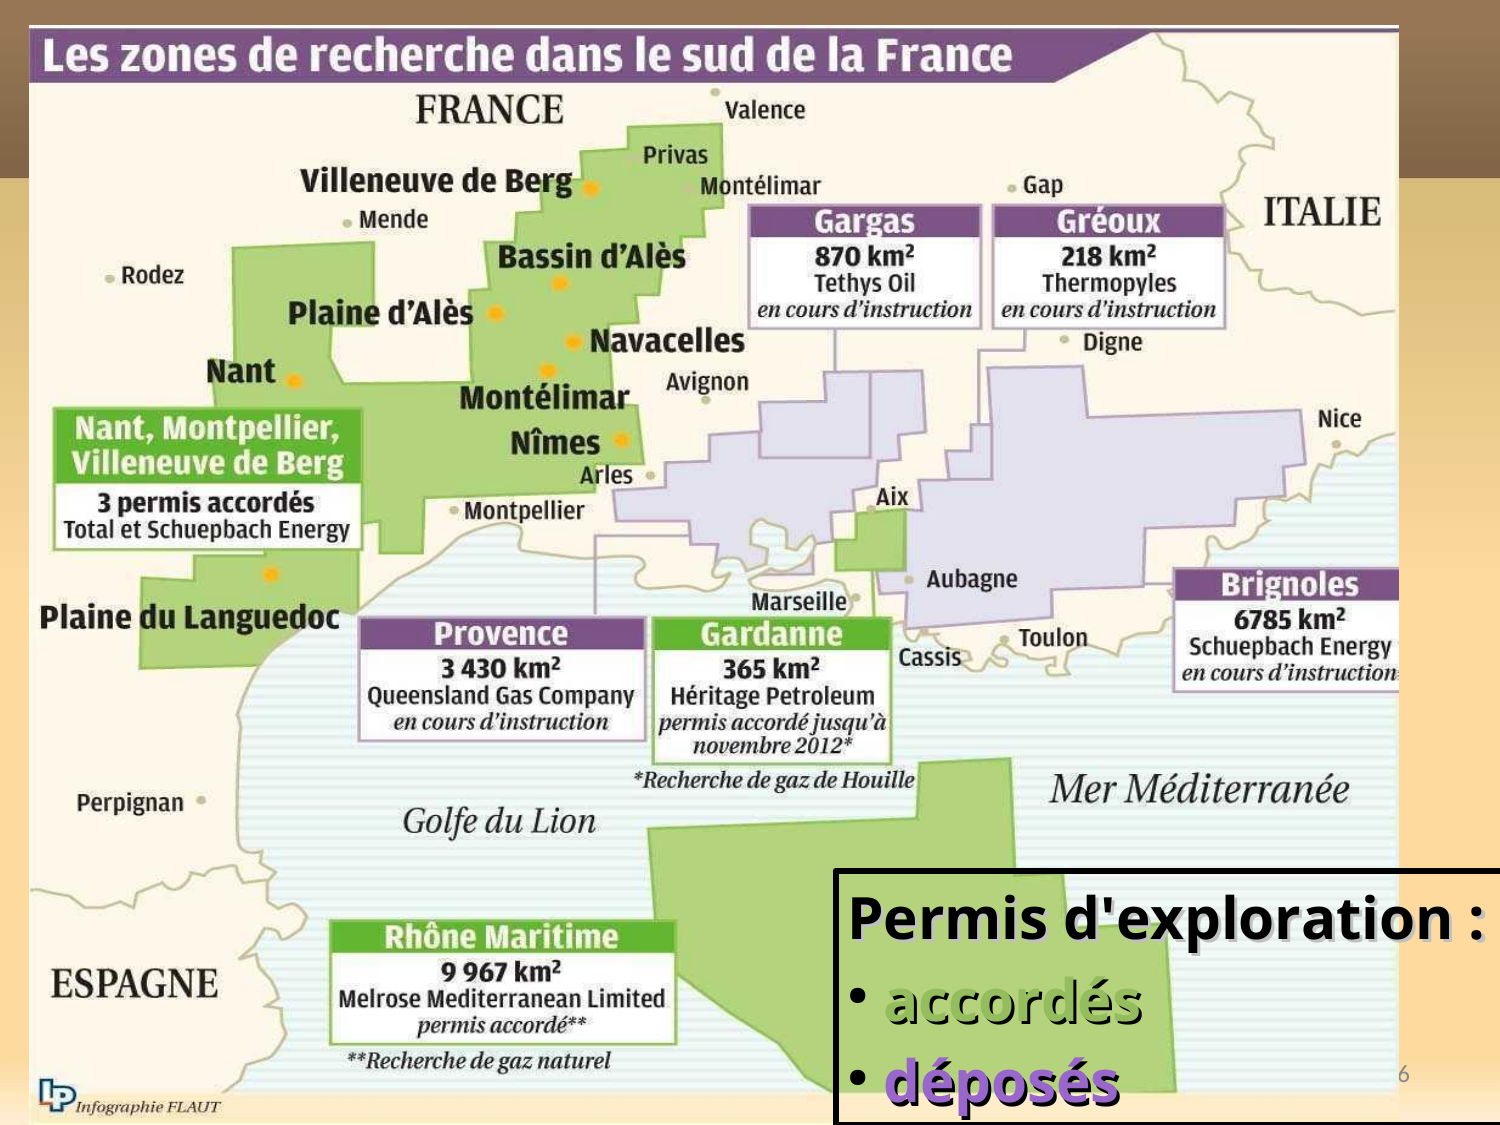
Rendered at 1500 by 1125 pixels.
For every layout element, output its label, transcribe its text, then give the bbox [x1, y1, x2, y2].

picture [0, 0, 1500, 1125]
picture [839, 874, 856, 1122]
text_box Permis d'exploration : accordés déposés [856, 870, 1493, 1125]
picture [1493, 874, 1500, 1122]
